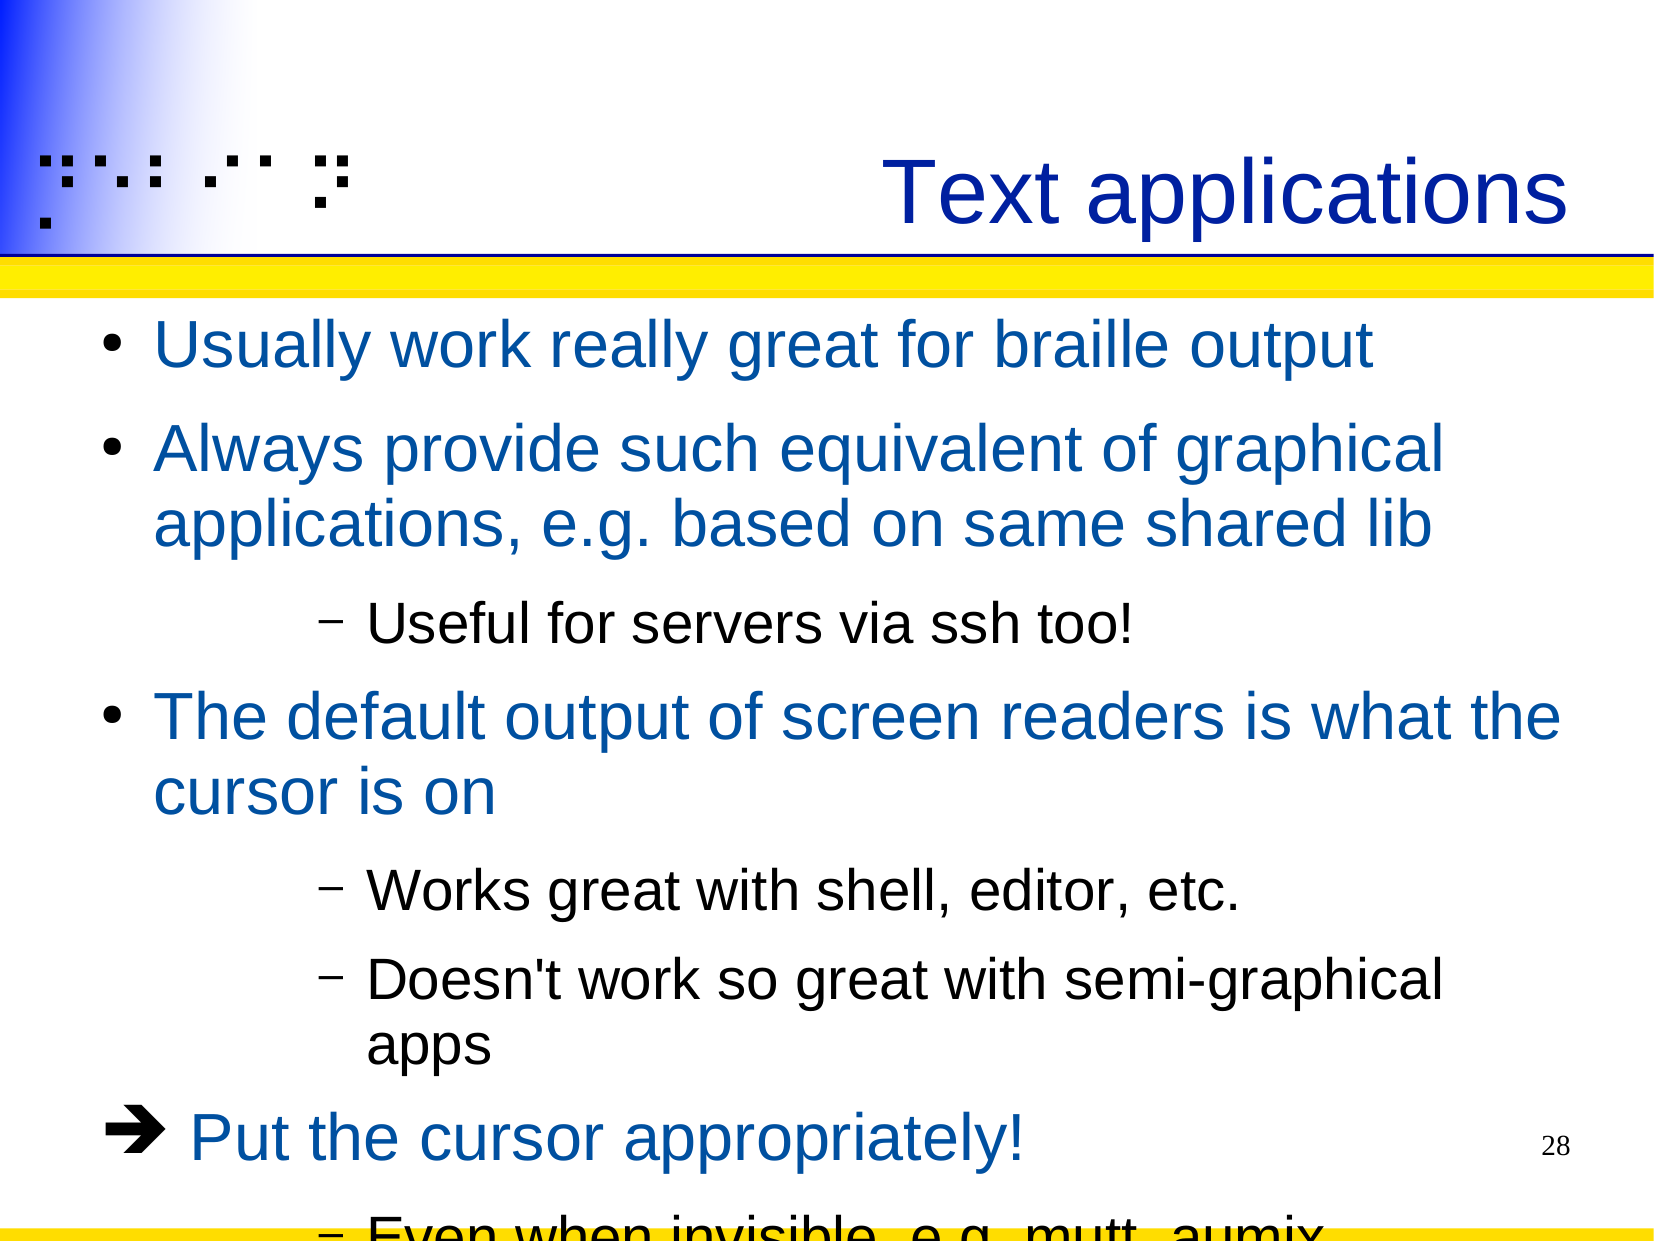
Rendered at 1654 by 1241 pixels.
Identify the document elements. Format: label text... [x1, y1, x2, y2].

list Usually work really great for braille output Always provide such equivalent of graphical applications, e.g. based on same shared lib Useful for servers via ssh too! The default output of screen readers is what the cursor is on Works great with shell, editor, etc. Doesn't work so great with semi-graphical apps Put the cursor appropriately! Even when invisible, e.g. mutt, aumix [82, 307, 1571, 1241]
title Text applications [372, 126, 1571, 257]
